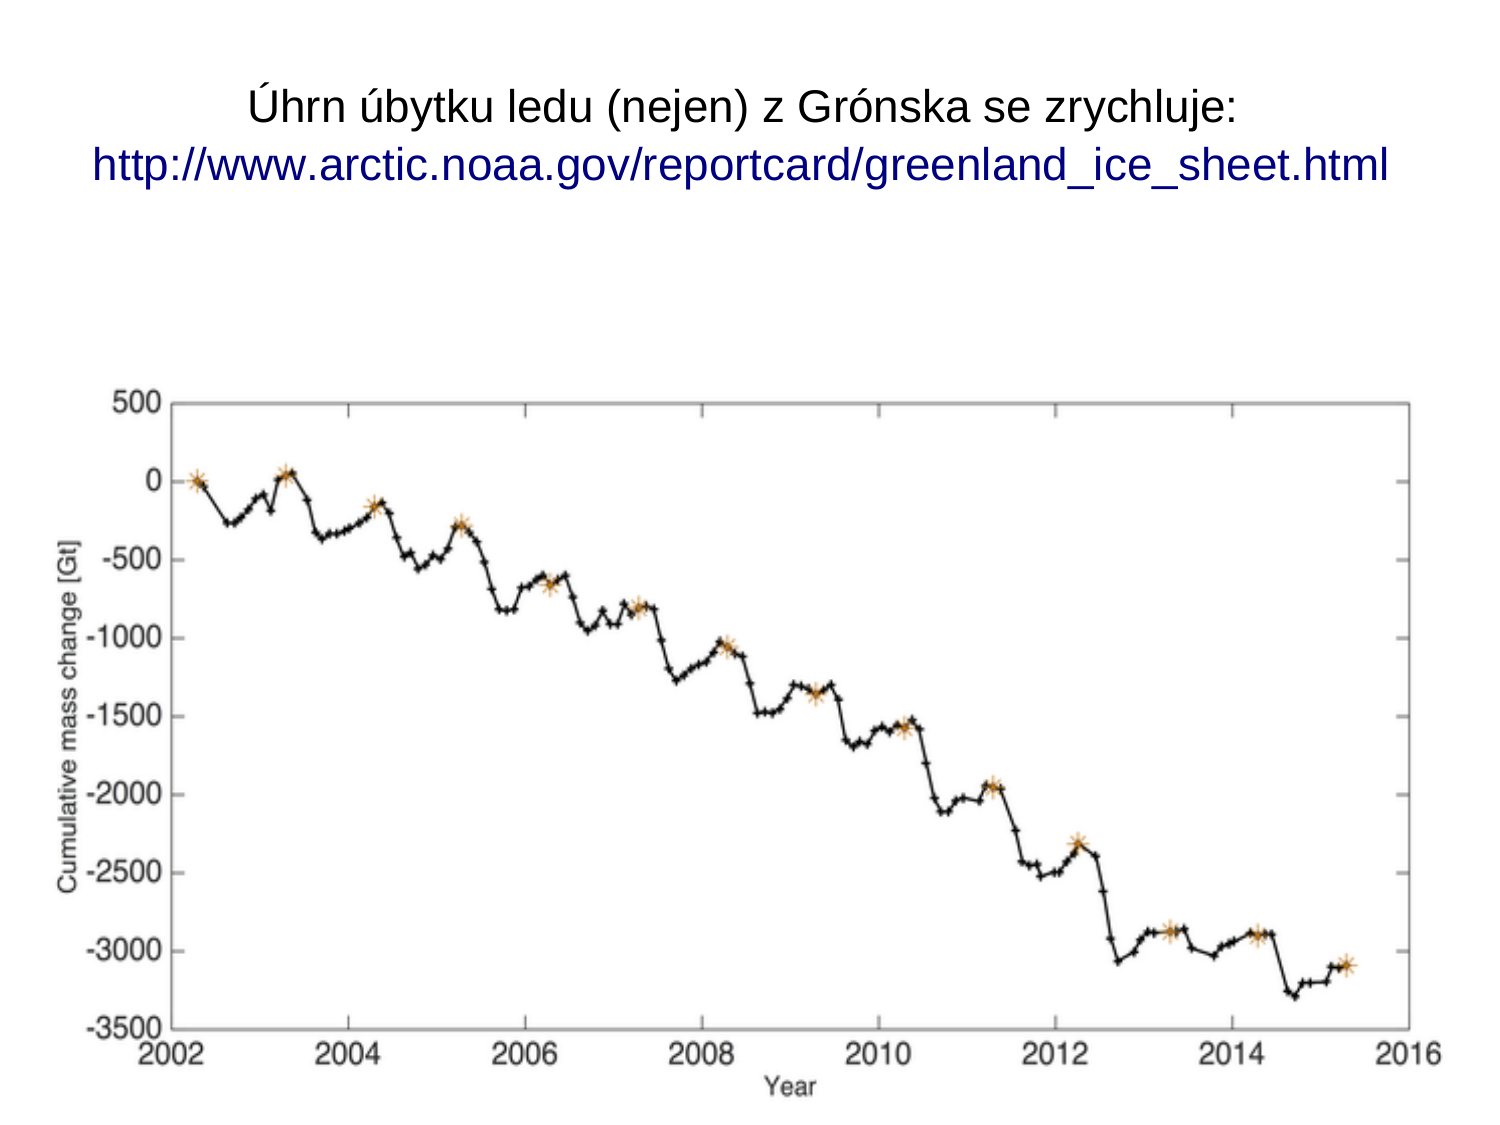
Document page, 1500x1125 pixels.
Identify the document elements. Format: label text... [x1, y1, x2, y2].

title Úhrn úbytku ledu (nejen) z Grónska se zrychluje: http://www.arctic.noaa.gov/reportcard/greenland_ice_sheet.html [75, 21, 1425, 257]
picture [46, 378, 1455, 1104]
